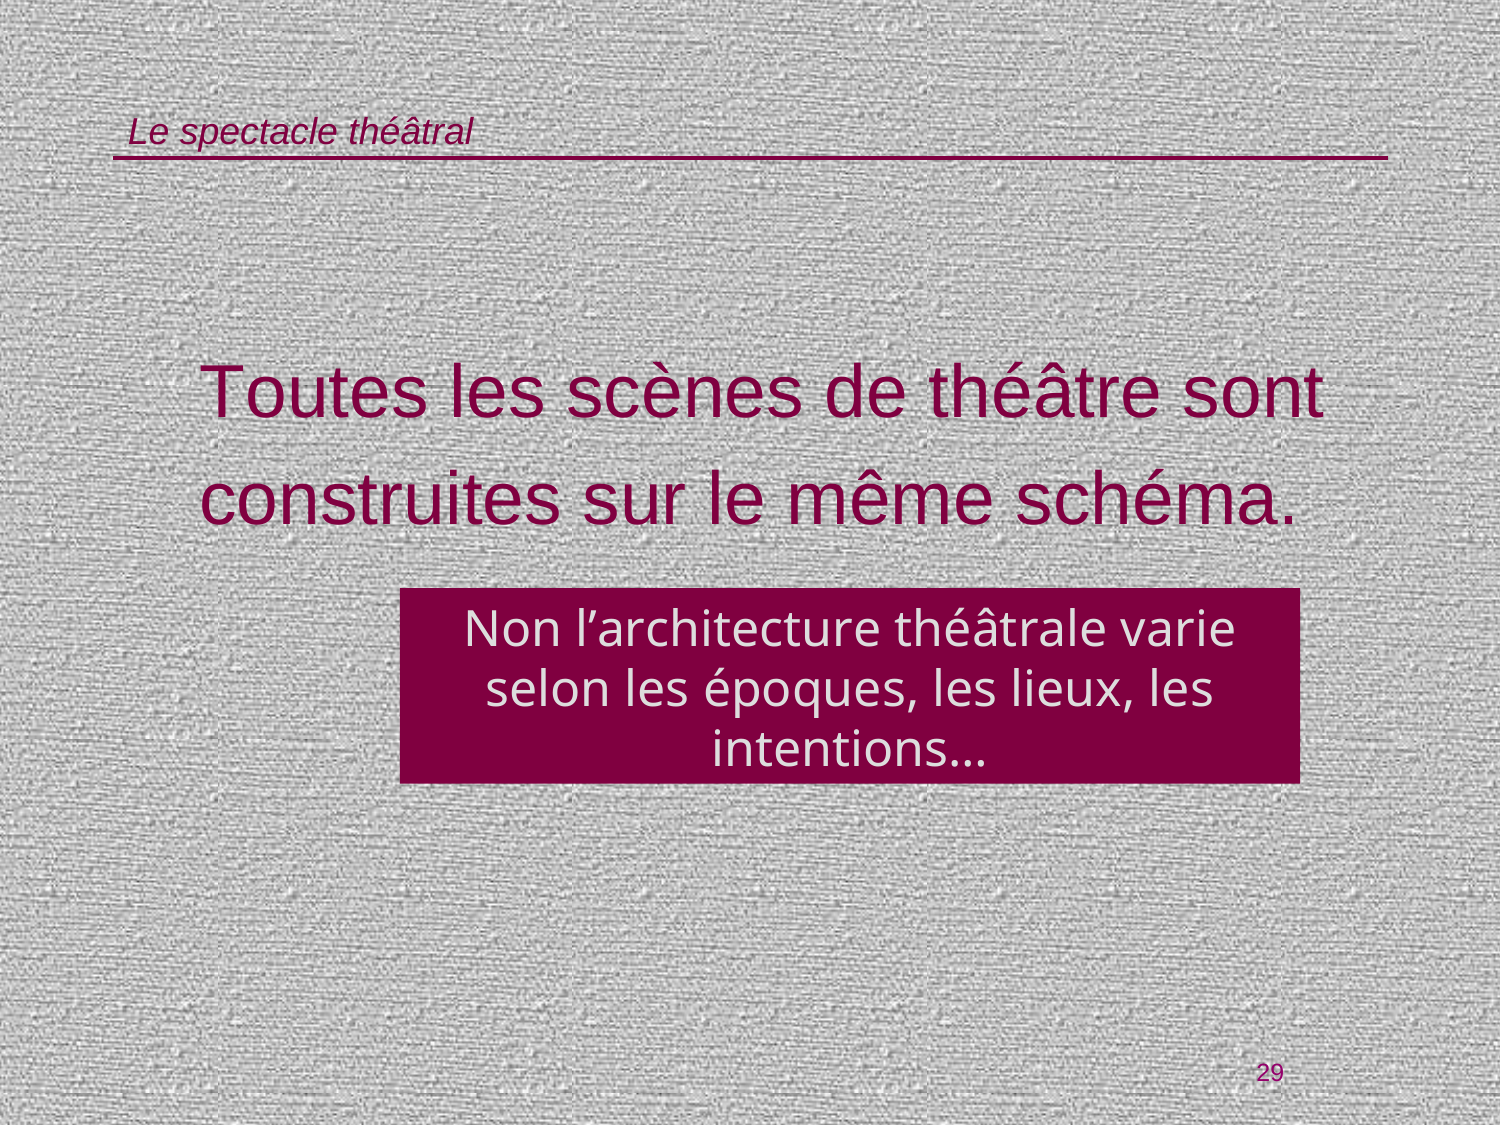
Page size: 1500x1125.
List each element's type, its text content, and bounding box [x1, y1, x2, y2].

picture [0, 0, 1500, 1125]
text_box Non l’architecture théâtrale varie selon les époques, les lieux, les intentions… [399, 588, 1301, 784]
text_box Toutes les scènes de théâtre sont construites sur le même schéma. Vrai / Faux ? [174, 334, 1351, 688]
